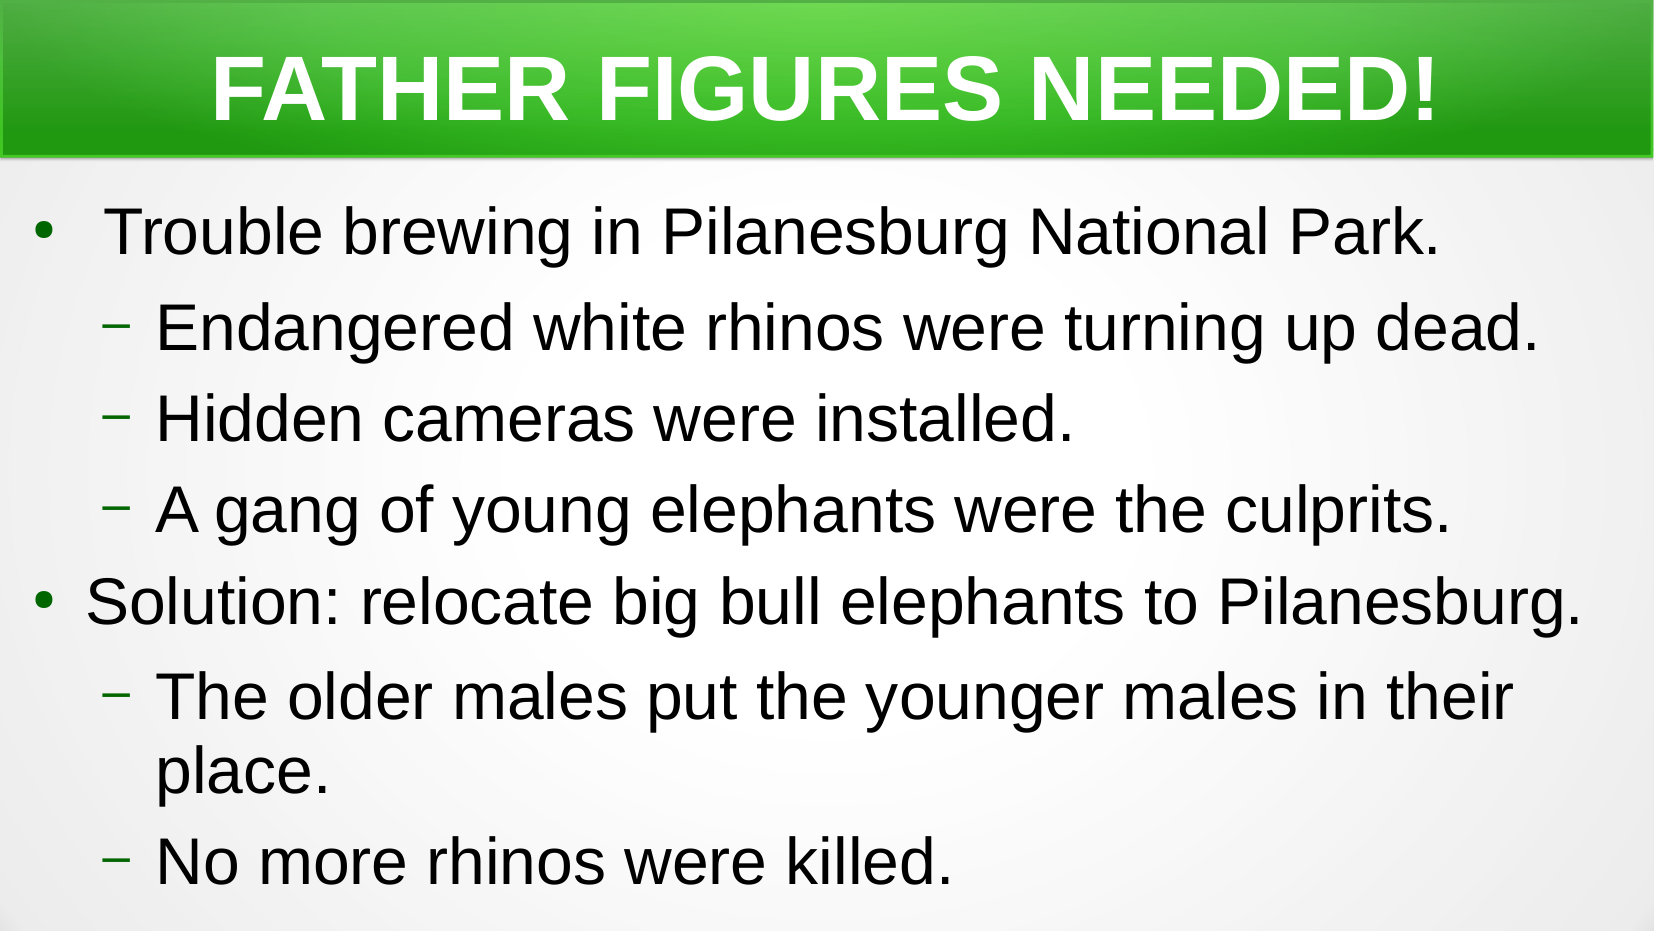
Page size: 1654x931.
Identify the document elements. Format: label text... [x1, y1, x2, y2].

title FATHER FIGURES NEEDED! [82, 35, 1571, 142]
list Trouble brewing in Pilanesburg National Park. Endangered white rhinos were turning up dead. Hidden cameras were installed. A gang of young elephants were the culprits. Solution: relocate big bull elephants to Pilanesburg. The older males put the younger males in their place. No more rhinos were killed. [15, 195, 1621, 901]
